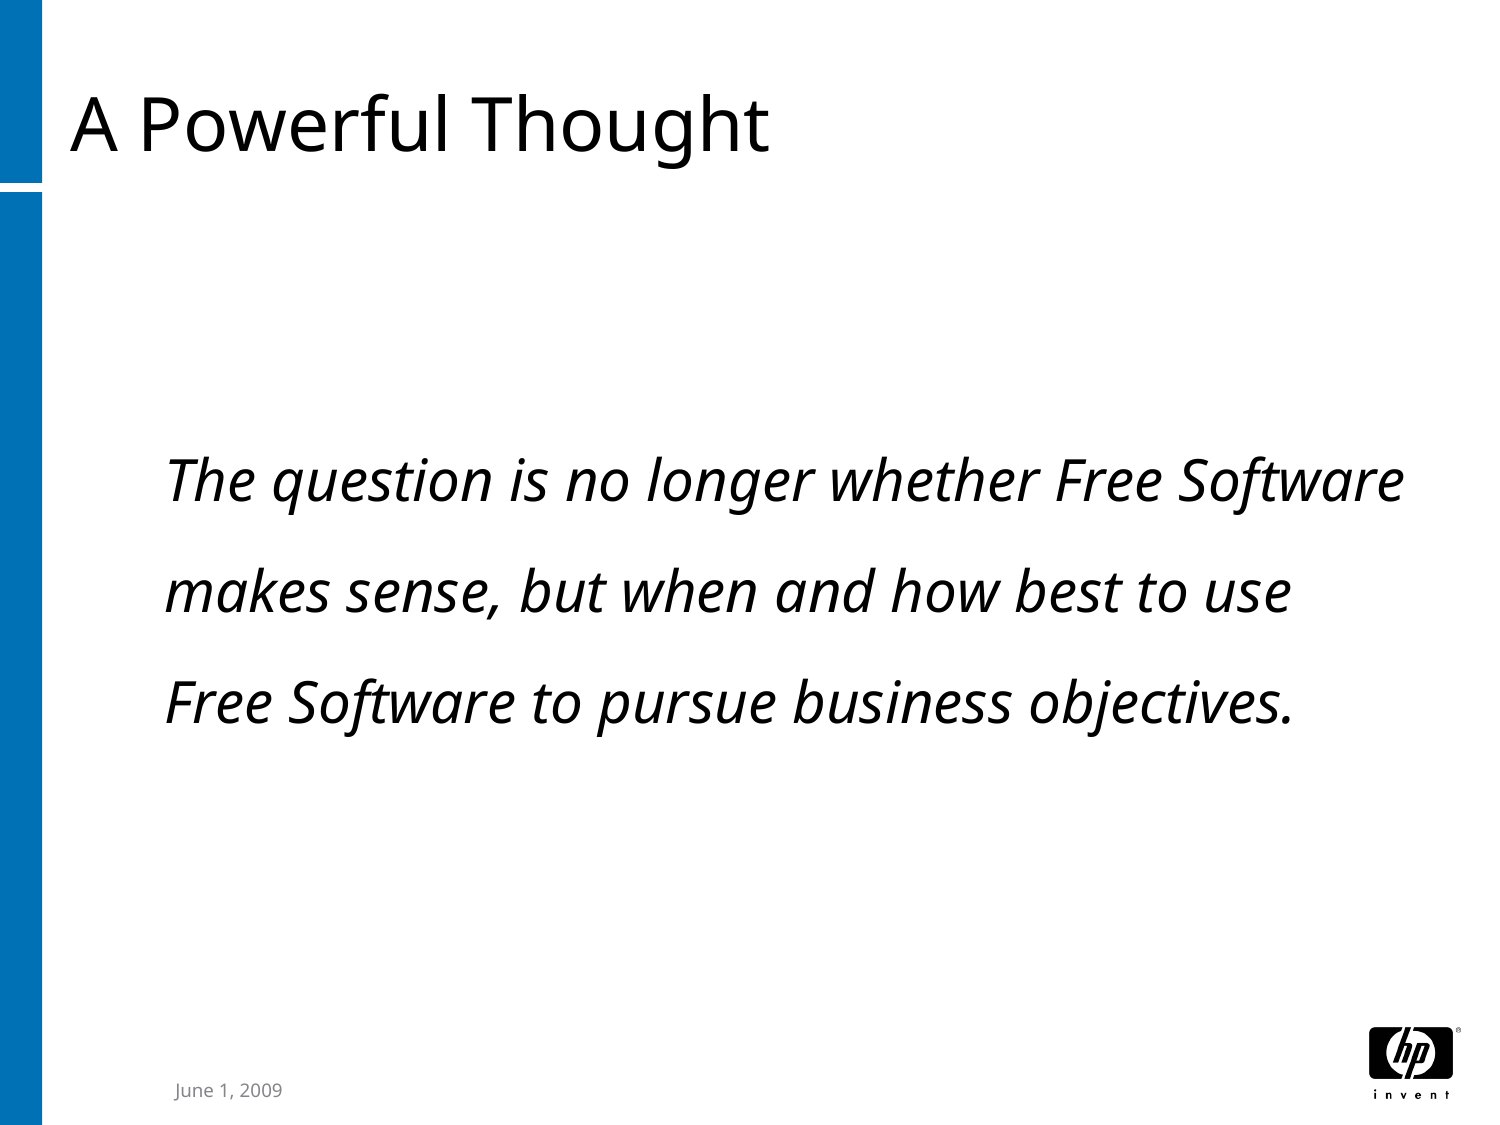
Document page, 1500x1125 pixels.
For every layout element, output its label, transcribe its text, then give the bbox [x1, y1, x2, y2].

picture [1369, 1027, 1461, 1099]
text_box June 1, 2009 [160, 1070, 343, 1110]
text_box The question is no longer whether Free Software makes sense, but when and how best to use Free Software to pursue business objectives. [150, 412, 1351, 877]
title A Powerful Thought [70, 18, 1322, 207]
